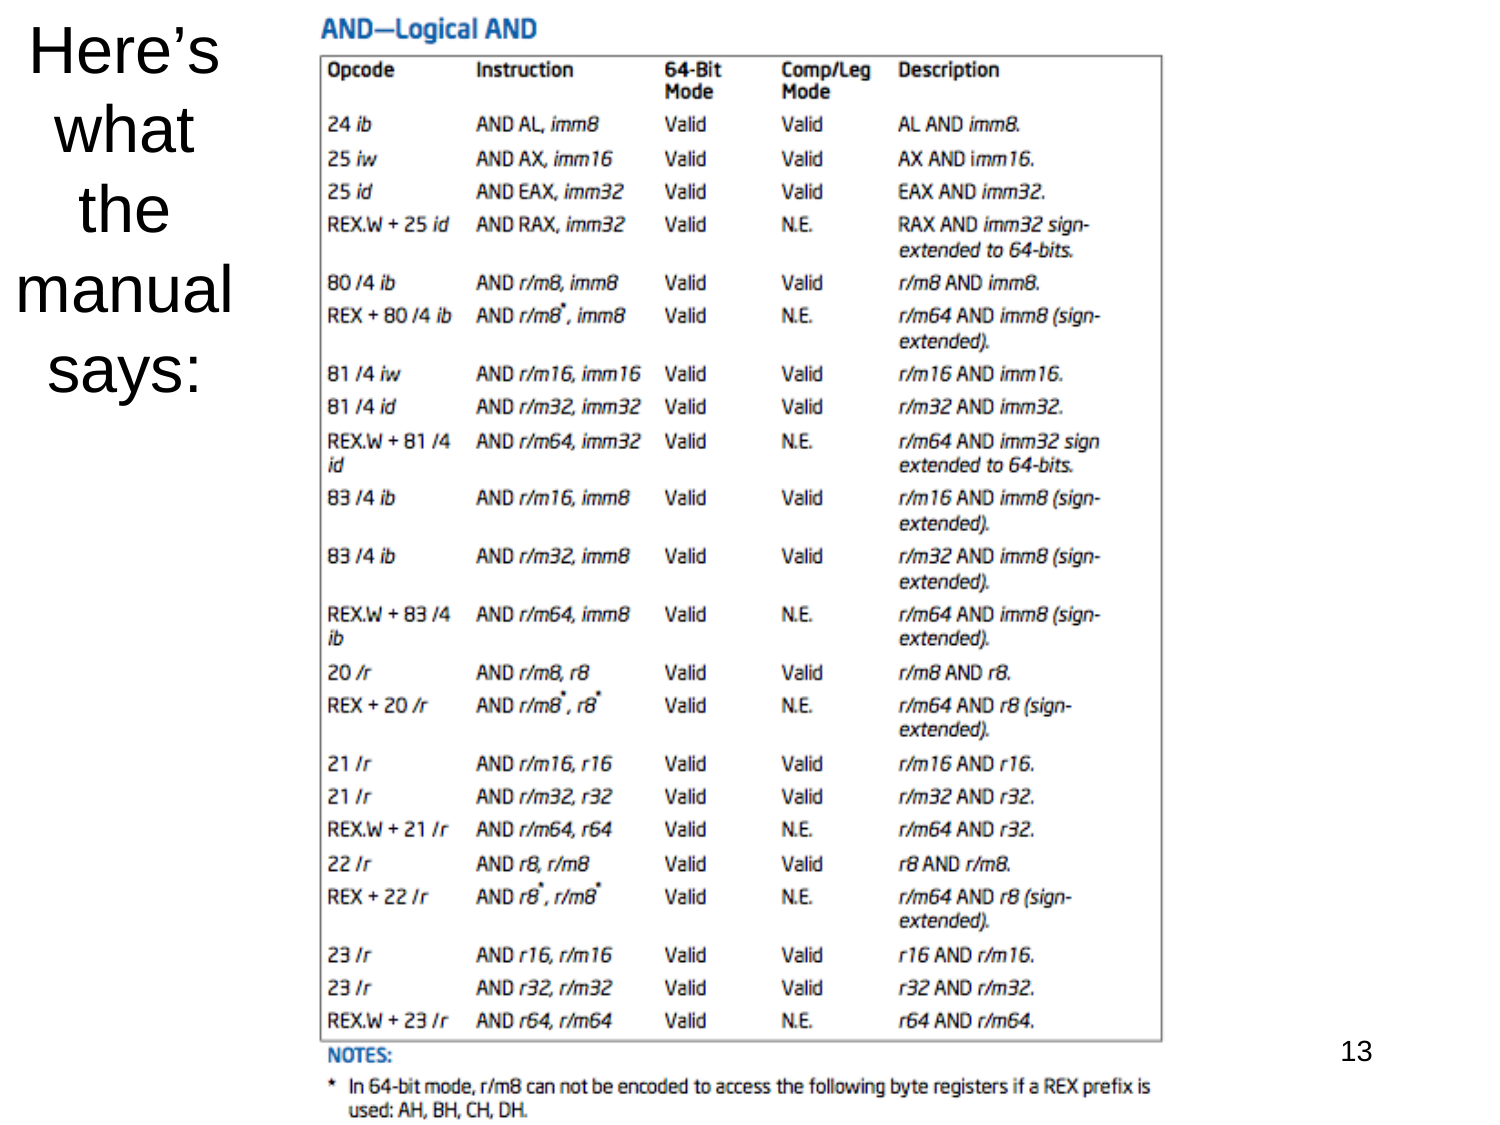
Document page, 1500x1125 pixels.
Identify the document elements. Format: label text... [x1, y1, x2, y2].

picture [300, 0, 1172, 1125]
text_box <number> [1172, 1025, 1388, 1101]
title Here’s what the manual says: [0, 0, 300, 414]
